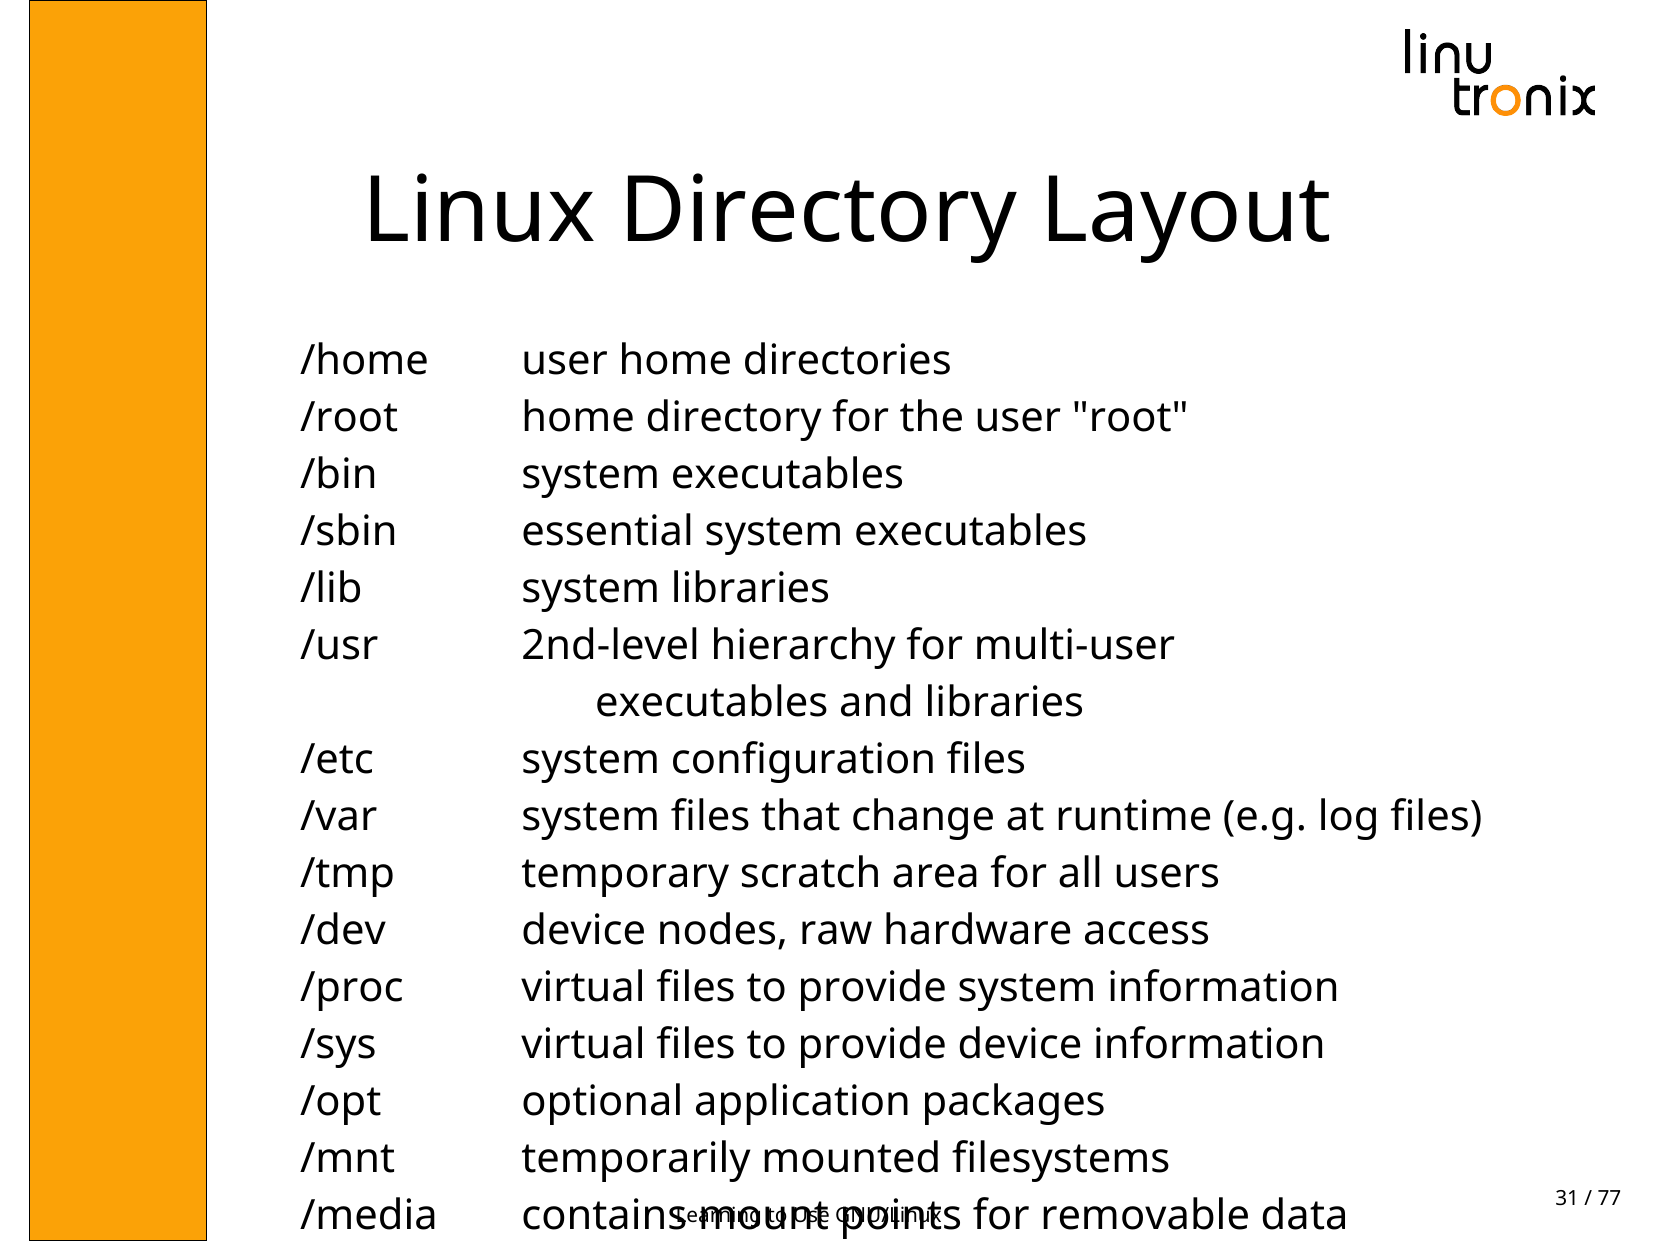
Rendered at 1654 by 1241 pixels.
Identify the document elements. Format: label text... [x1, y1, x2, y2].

picture [1405, 29, 1595, 116]
text_box /home user home directories /root home directory for the user "root" /bin system executables /sbin essential system executables /lib system libraries /usr 2nd-level hierarchy for multi-user executables and libraries /etc system configuration files /var system files that change at runtime (e.g. log files) /tmp temporary scratch area for all users /dev device nodes, raw hardware access /proc virtual files to provide system information /sys virtual files to provide device information /opt optional application packages /mnt temporarily mounted filesystems /media contains mount points for removable data [300, 329, 1605, 1144]
text_box Linux Directory Layout [362, 143, 1404, 263]
